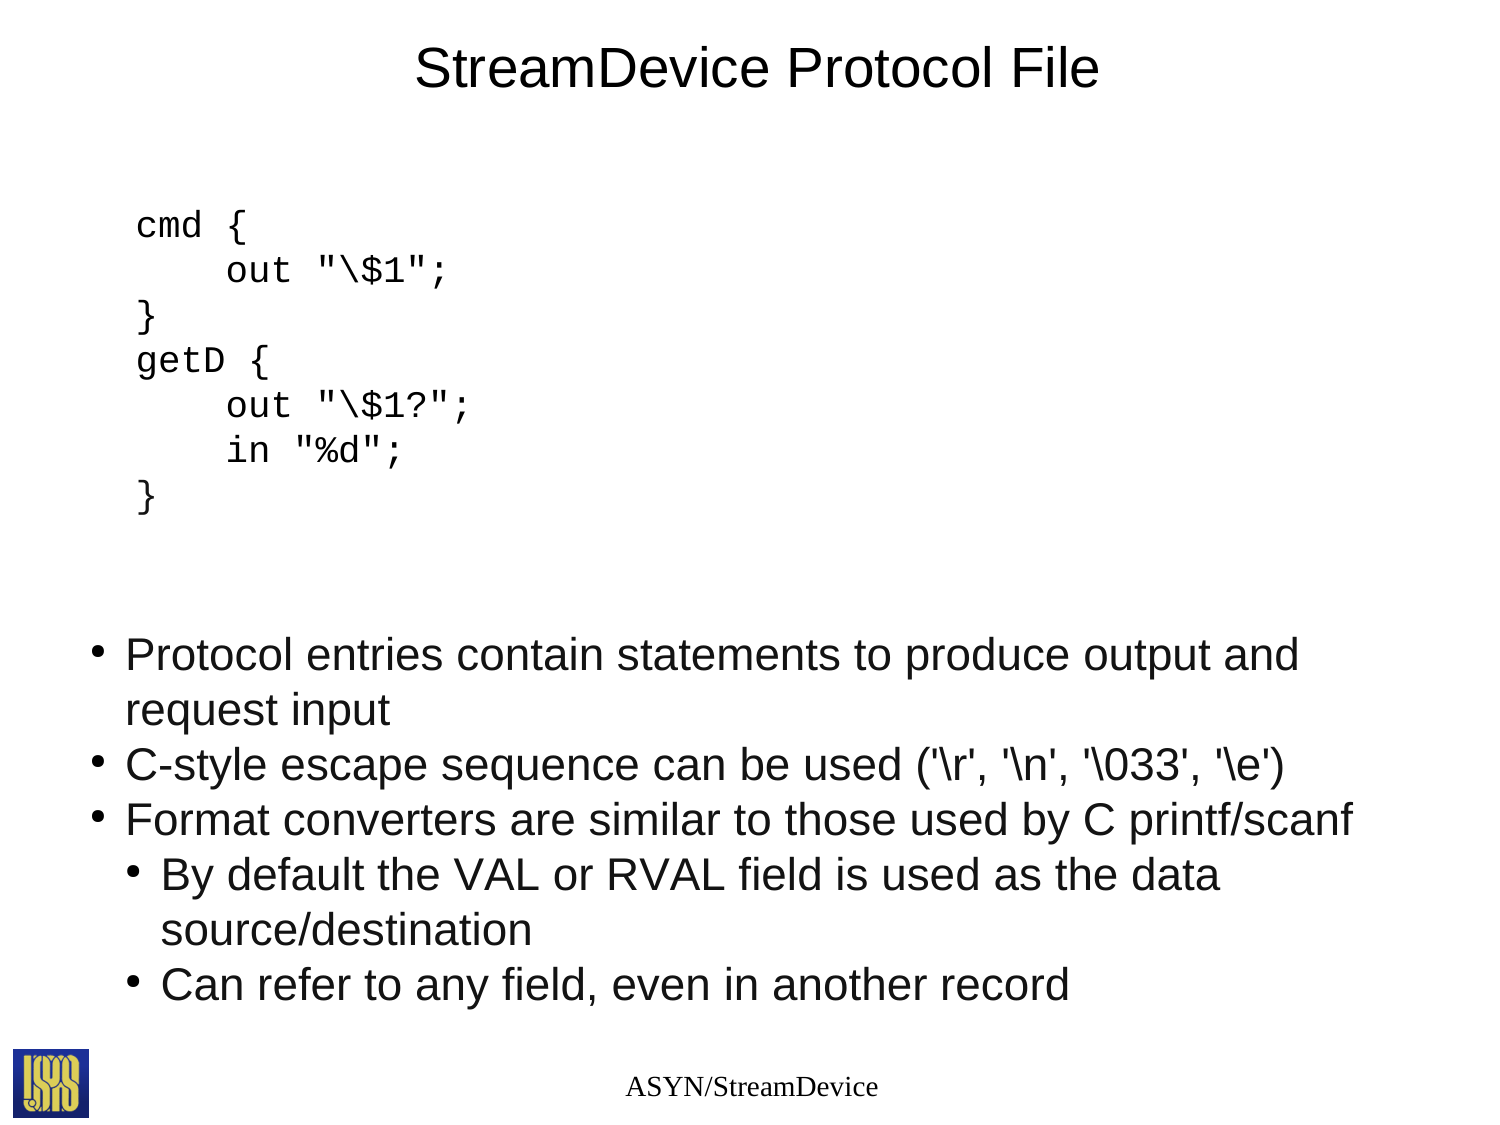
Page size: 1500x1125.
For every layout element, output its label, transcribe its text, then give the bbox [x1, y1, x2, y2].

title StreamDevice Protocol File [55, 30, 1426, 107]
text_box cmd { out "\$1"; } getD { out "\$1?"; in "%d"; } [120, 192, 1083, 523]
picture [13, 1049, 89, 1118]
text_box Protocol entries contain statements to produce output and request input C-style escape sequence can be used ('\r', '\n', '\033', '\e') Format converters are similar to those used by C printf/scanf By default the VAL or RVAL field is used as the data source/destination Can refer to any field, even in another record [75, 617, 1426, 1018]
